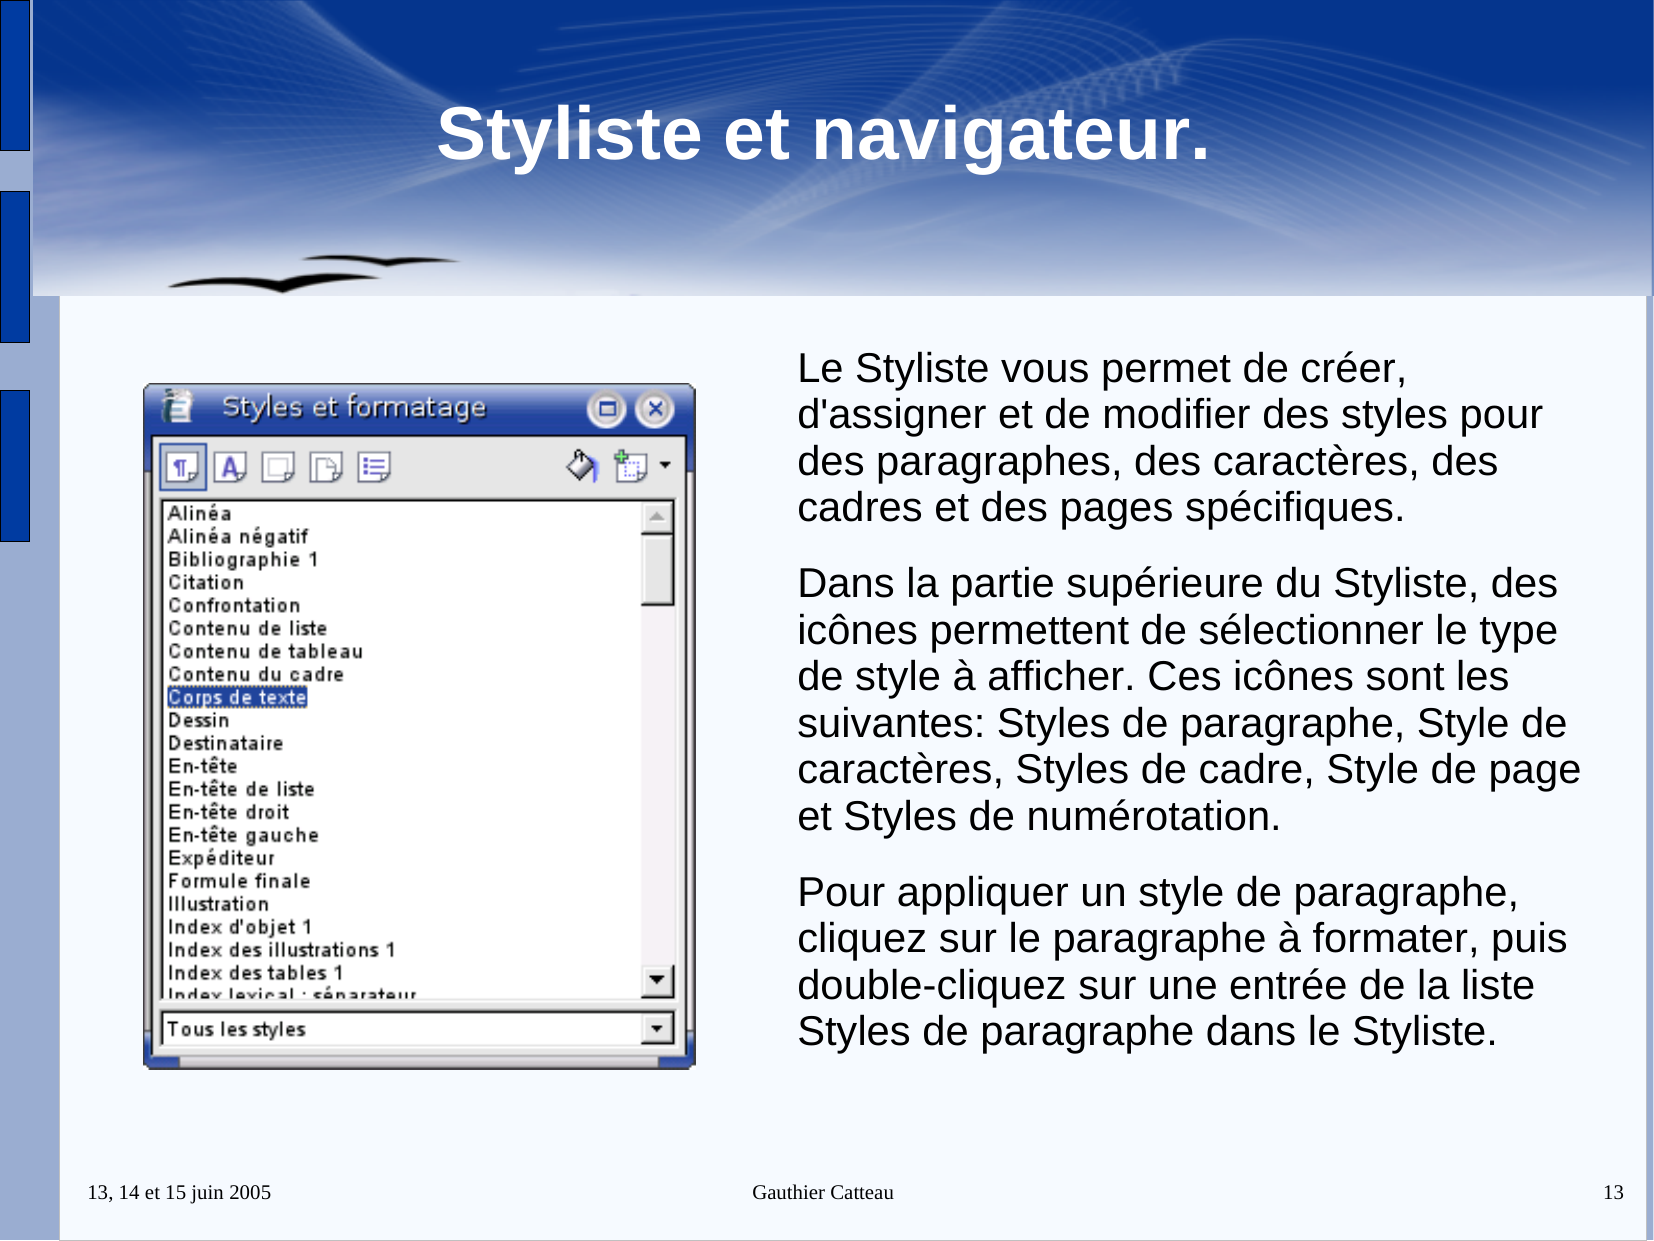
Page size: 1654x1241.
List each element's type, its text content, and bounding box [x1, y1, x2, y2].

picture [33, 0, 1654, 296]
title Styliste et navigateur. [118, 29, 1531, 237]
picture [143, 383, 696, 1070]
list Le Styliste vous permet de créer, d'assigner et de modifier des styles pour des paragraphes, des caractères, des cadres et des pages spécifiques. Dans la partie supérieure du Styliste, des icônes permettent de sélectionner le type de style à afficher. Ces icônes sont les suivantes: Styles de paragraphe, Style de caractères, Styles de cadre, Style de page et Styles de numérotation. Pour appliquer un style de paragraphe, cliquez sur le paragraphe à formater, puis double-cliquez sur une entrée de la liste Styles de paragraphe dans le Styliste. [797, 344, 1595, 1135]
